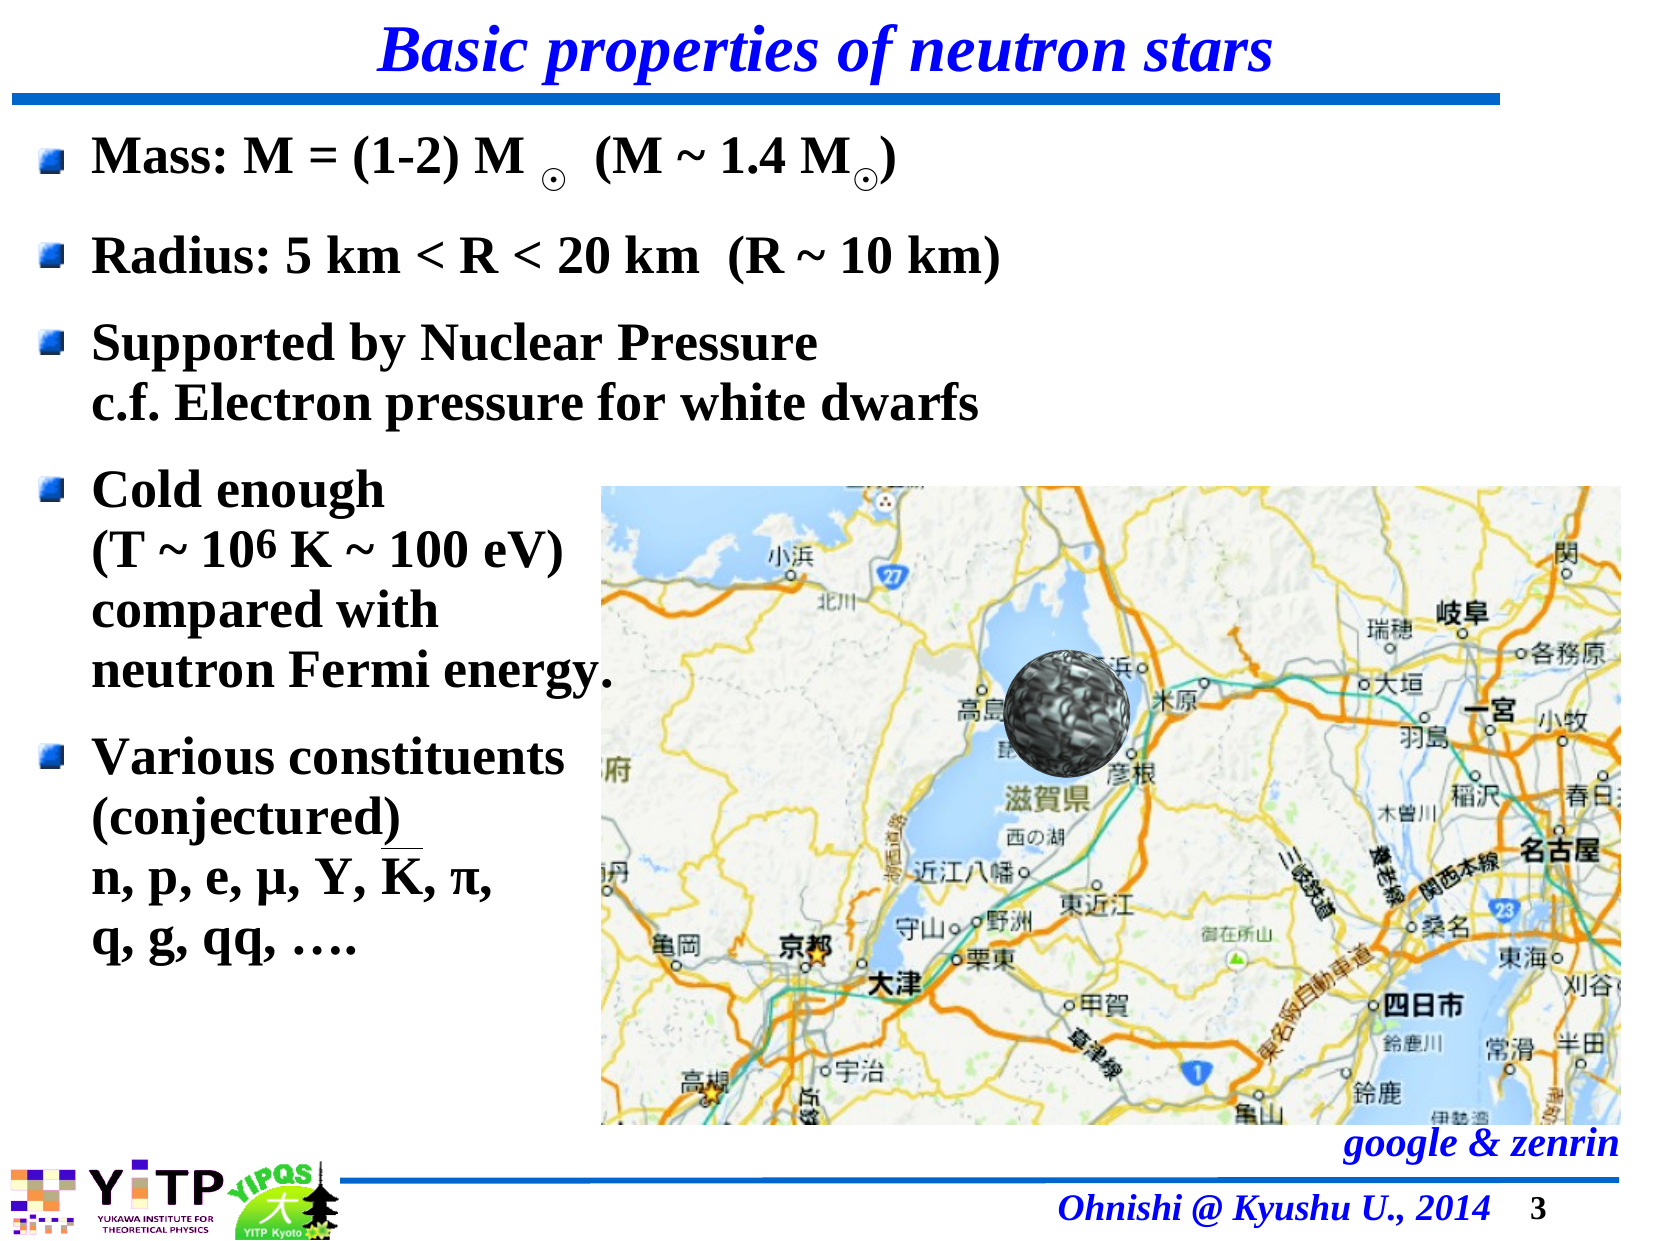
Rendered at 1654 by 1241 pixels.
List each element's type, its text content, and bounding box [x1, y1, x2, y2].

title Basic properties of neutron stars [0, 0, 1654, 99]
picture [1004, 651, 1129, 777]
list Mass: M = (1-2) M ☉ (M ~ 1.4 M☉) Radius: 5 km < R < 20 km (R ~ 10 km) Supported by Nuclear Pressure c.f. Electron pressure for white dwarfs Cold enough (T ~ 106 K ~ 100 eV) compared with neutron Fermi energy. Various constituents (conjectured) n, p, e, μ, Y, K, π, q, g, qq, …. [20, 124, 1621, 1137]
picture [0, 1154, 340, 1241]
text_box google & zenrin [1343, 1137, 1621, 1166]
